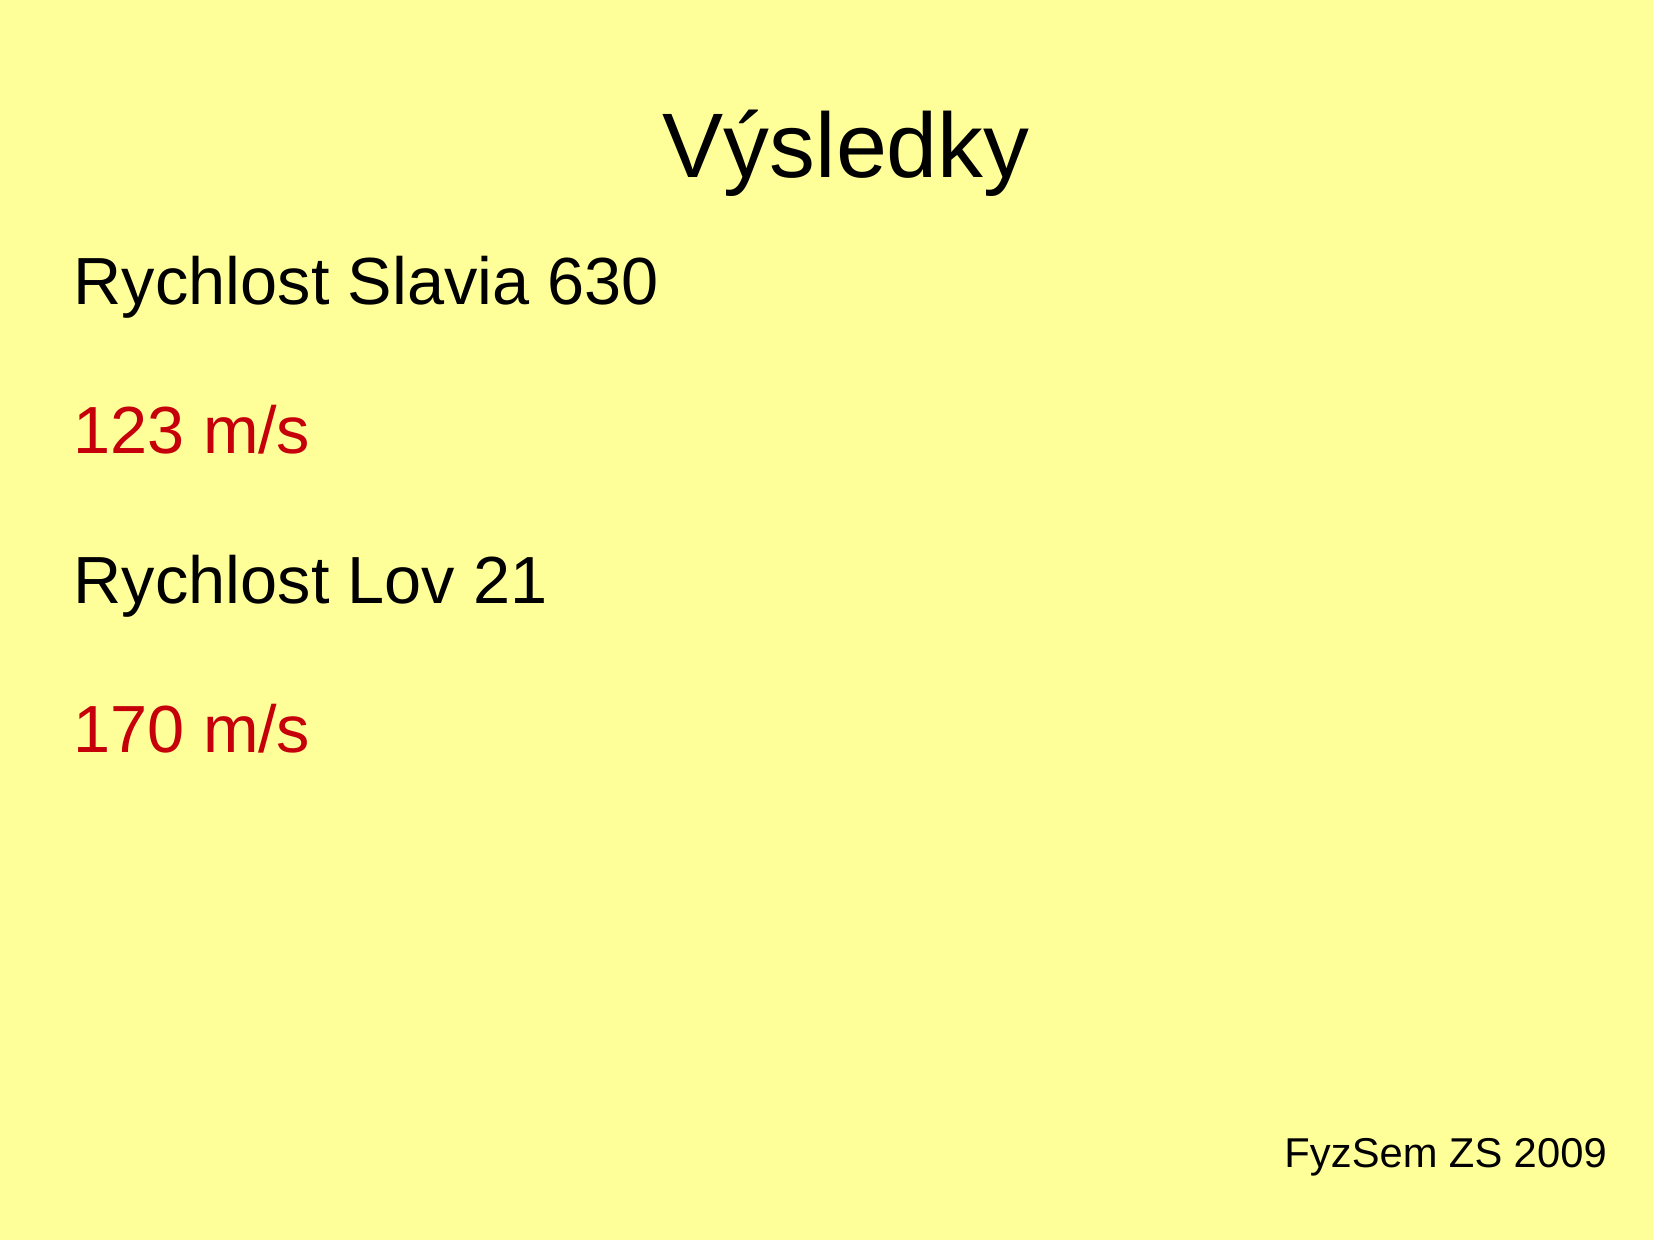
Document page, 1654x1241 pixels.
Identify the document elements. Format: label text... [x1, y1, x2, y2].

text_box Rychlost Slavia 630 123 m/s Rychlost Lov 21 170 m/s [59, 236, 1152, 775]
text_box Výsledky [648, 87, 1046, 205]
text_box FyzSem ZS 2009 [1269, 1122, 1625, 1184]
